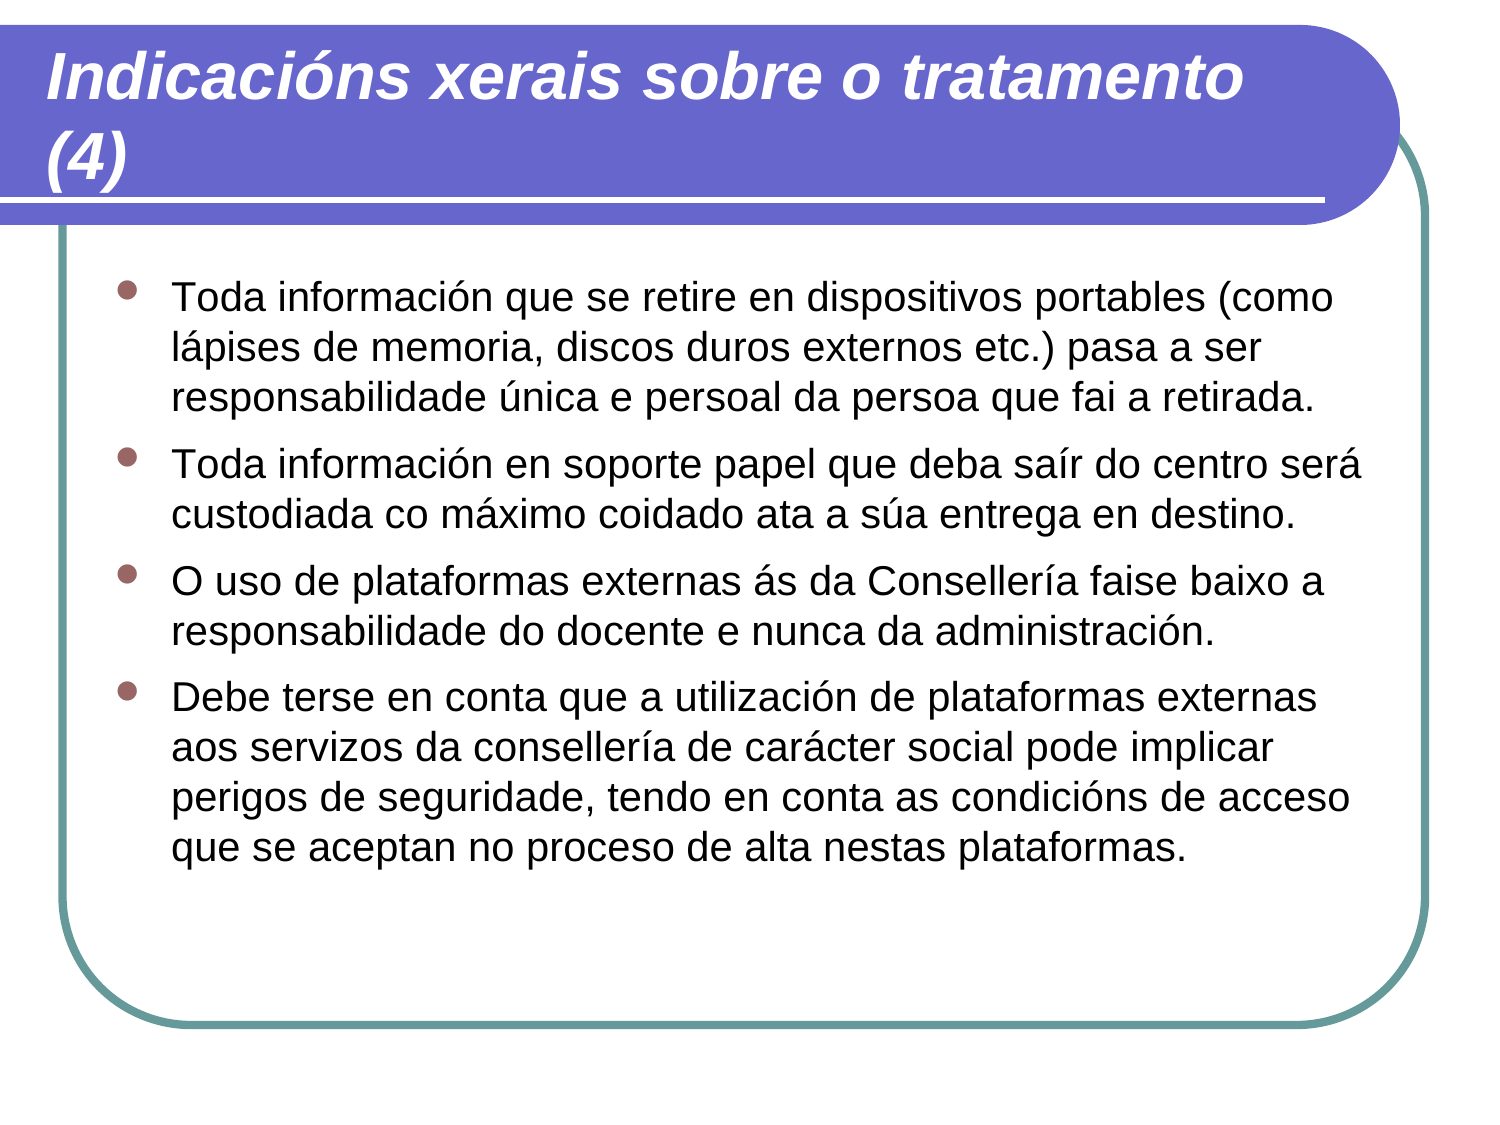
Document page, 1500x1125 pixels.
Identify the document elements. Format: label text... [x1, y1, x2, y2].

title Indicacións xerais sobre o tratamento (4) [31, 0, 1347, 226]
list Toda información que se retire en dispositivos portables (como lápises de memoria, discos duros externos etc.) pasa a ser responsabilidade única e persoal da persoa que fai a retirada. Toda información en soporte papel que deba saír do centro será custodiada co máximo coidado ata a súa entrega en destino. O uso de plataformas externas ás da Consellería faise baixo a responsabilidade do docente e nunca da administración. Debe terse en conta que a utilización de plataformas externas aos servizos da consellería de carácter social pode implicar perigos de seguridade, tendo en conta as condicións de acceso que se aceptan no proceso de alta nestas plataformas. [99, 262, 1401, 988]
